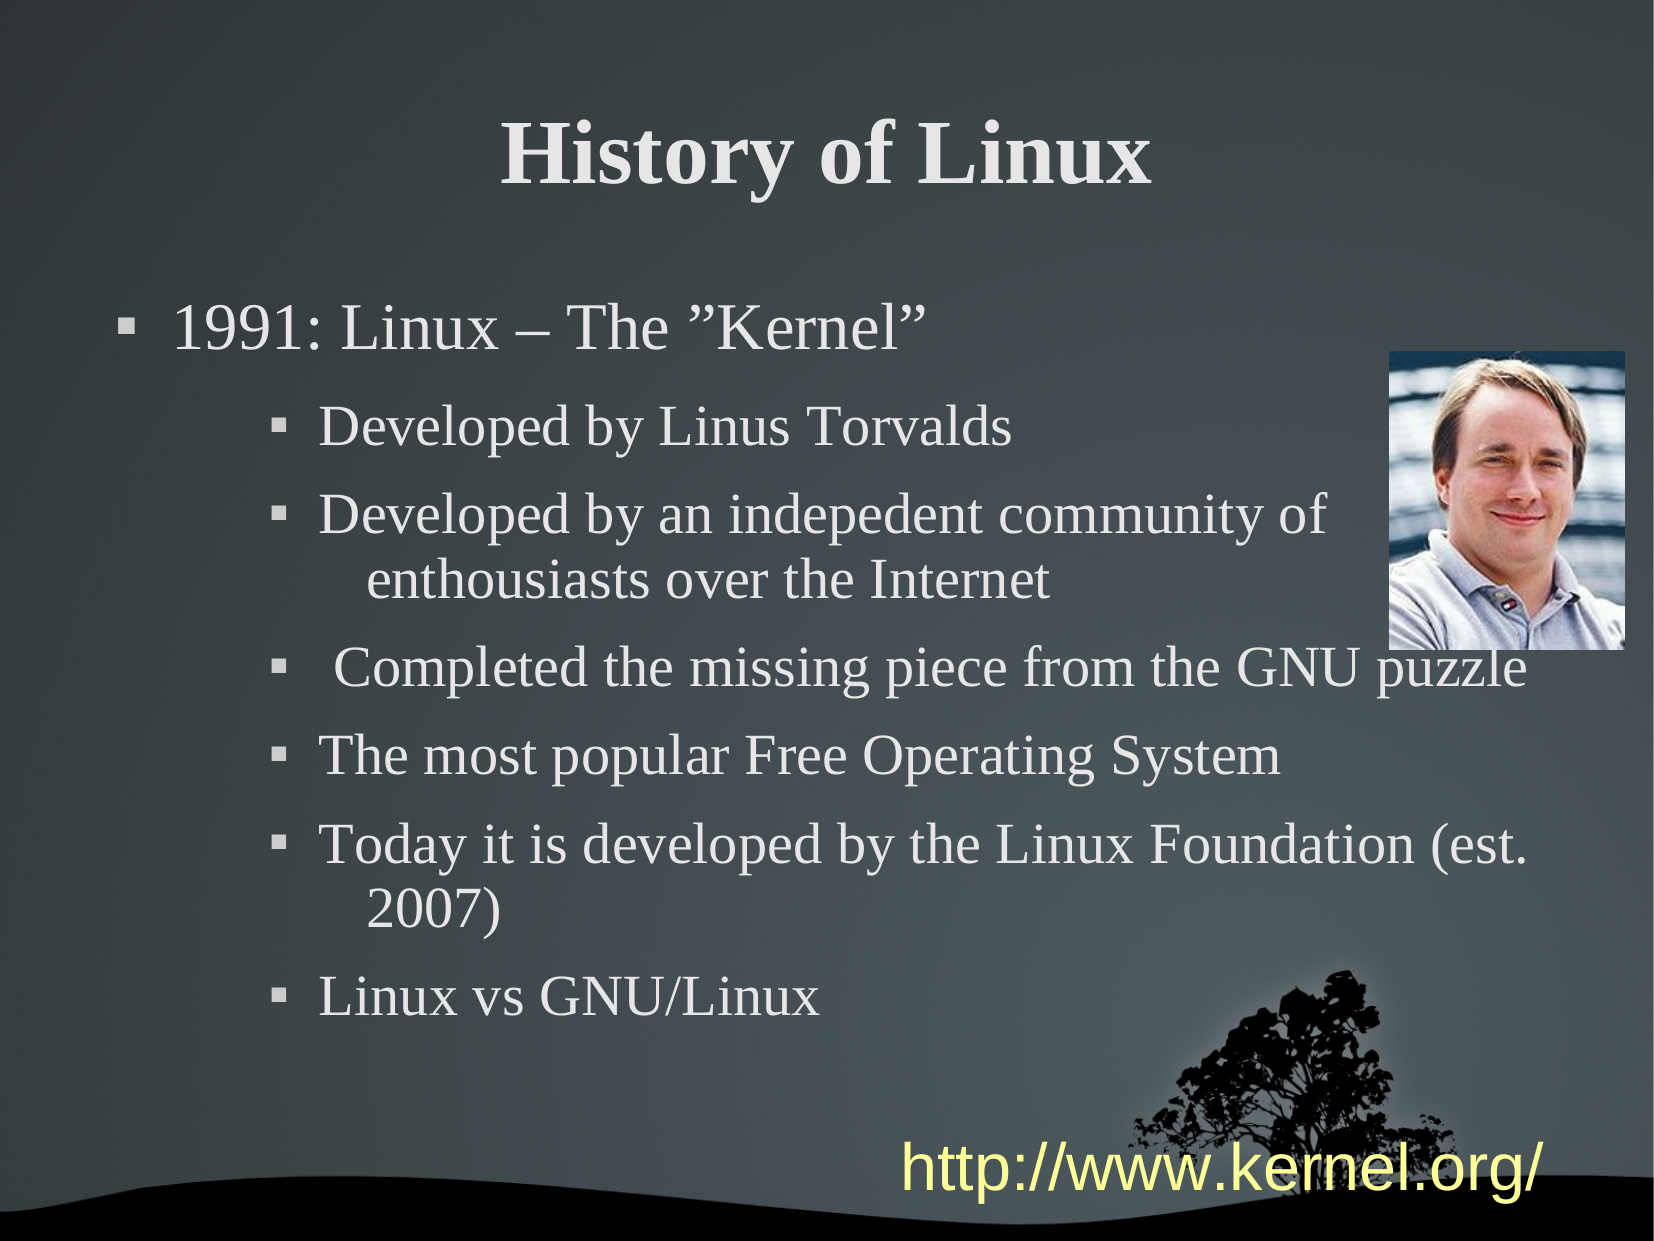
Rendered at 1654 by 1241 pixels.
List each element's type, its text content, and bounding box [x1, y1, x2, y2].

text_box http://www.kernel.org/ [885, 1122, 1565, 1212]
list 1991: Linux – The ”Kernel” Developed by Linus Torvalds Developed by an indepedent community of enthousiasts over the Internet Completed the missing piece from the GNU puzzle The most popular Free Operating System Today it is developed by the Linux Foundation (est. 2007) Linux vs GNU/Linux [82, 290, 1571, 1228]
title History of Linux [82, 49, 1571, 257]
picture [0, 0, 1654, 1241]
